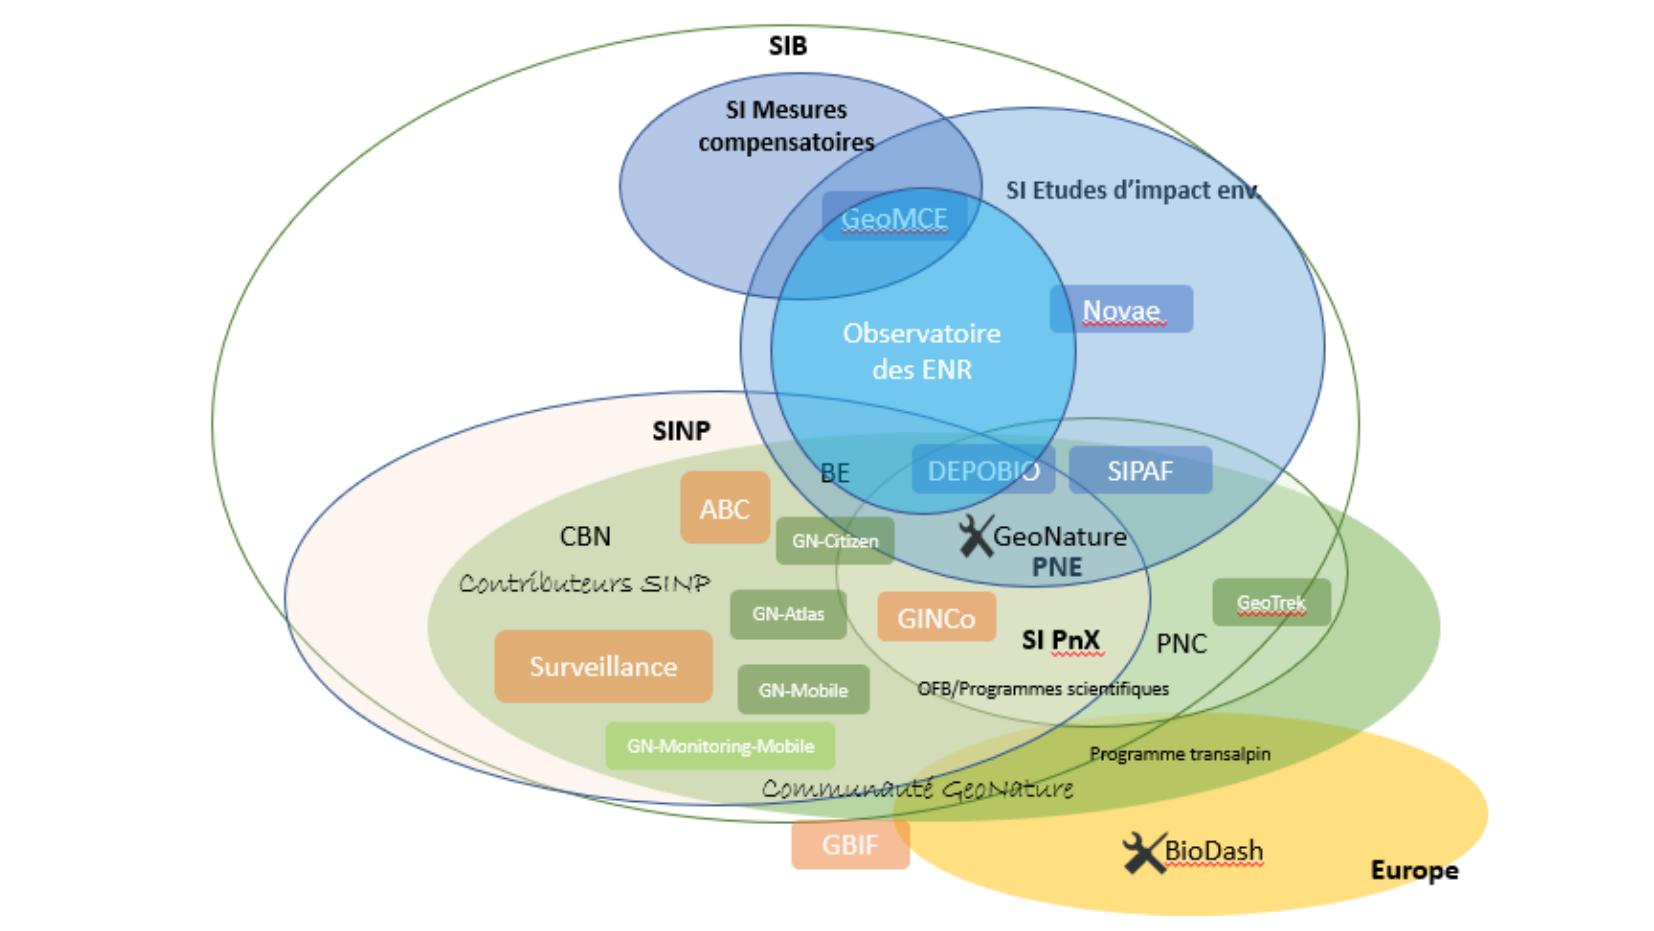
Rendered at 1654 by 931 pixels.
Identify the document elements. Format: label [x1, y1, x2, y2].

picture [206, 19, 1506, 916]
